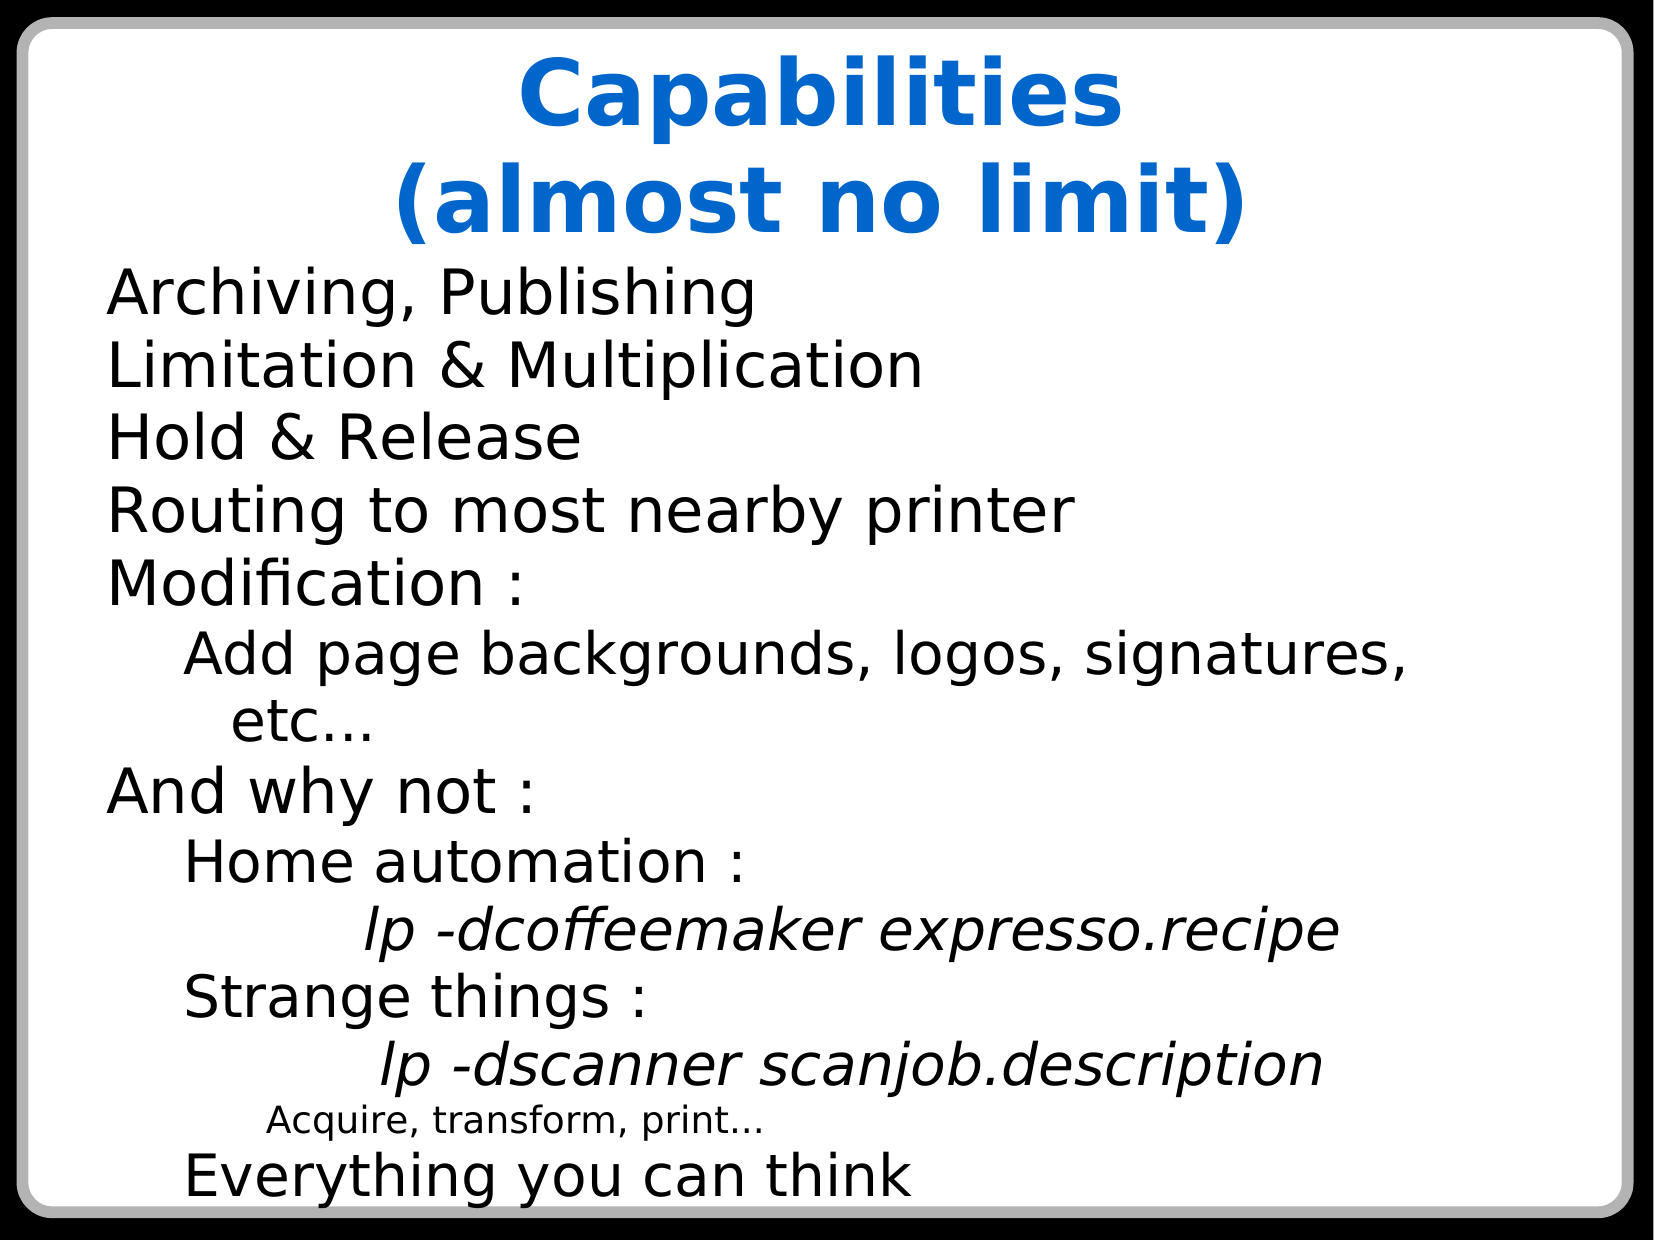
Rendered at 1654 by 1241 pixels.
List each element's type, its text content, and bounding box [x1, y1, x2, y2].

title Capabilities (almost no limit) [67, 40, 1576, 255]
list Archiving, Publishing Limitation & Multiplication Hold & Release Routing to most nearby printer Modification : Add page backgrounds, logos, signatures, etc... And why not : Home automation : lp -dcoffeemaker expresso.recipe Strange things : lp -dscanner scanjob.description Acquire, transform, print... Everything you can think [88, 256, 1523, 1211]
